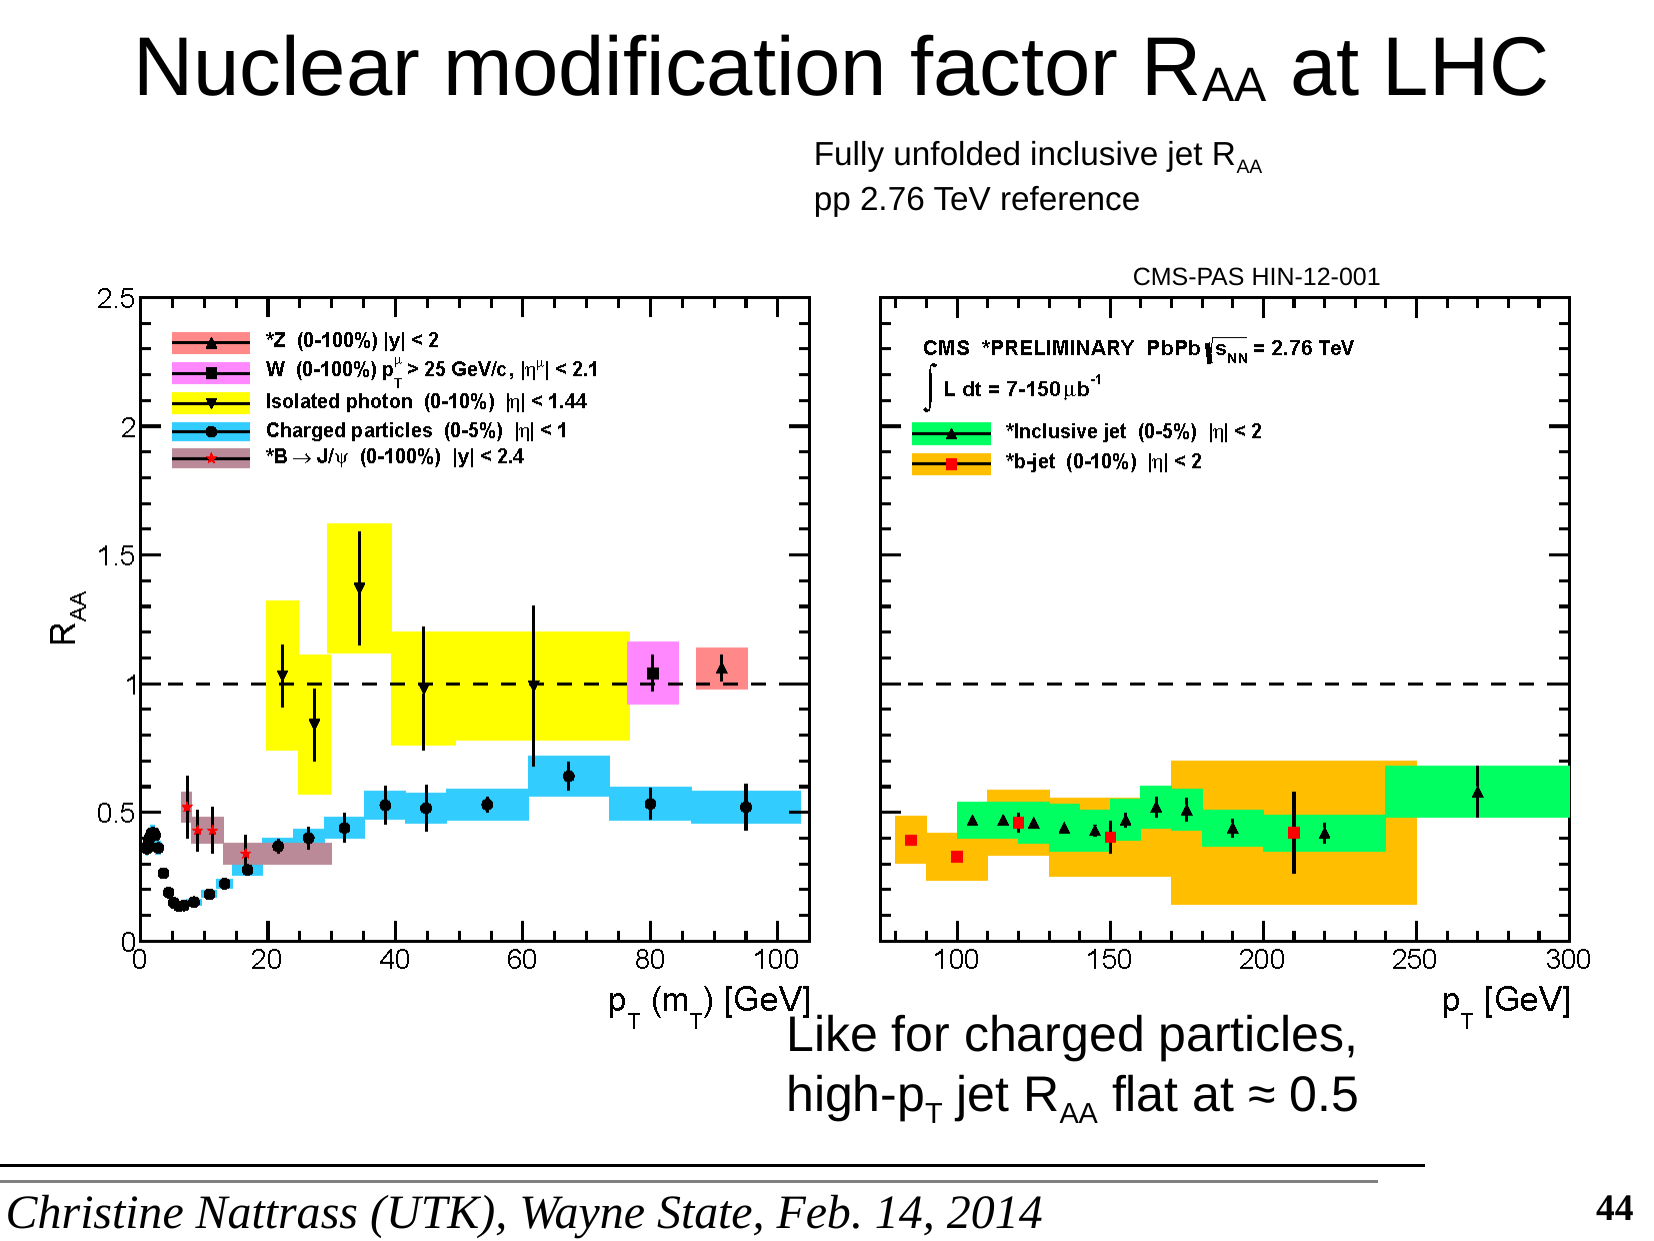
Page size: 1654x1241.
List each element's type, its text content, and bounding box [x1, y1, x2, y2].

text_box Fully unfolded inclusive jet RAA pp 2.76 TeV reference [799, 123, 1434, 225]
text_box Like for charged particles, high-pT jet RAA flat at ≈ 0.5 [771, 993, 1489, 1138]
title Nuclear modification factor RAA at LHC [0, 0, 1654, 134]
picture [46, 275, 1621, 1032]
text_box CMS-PAS HIN-12-001 [1118, 253, 1397, 299]
